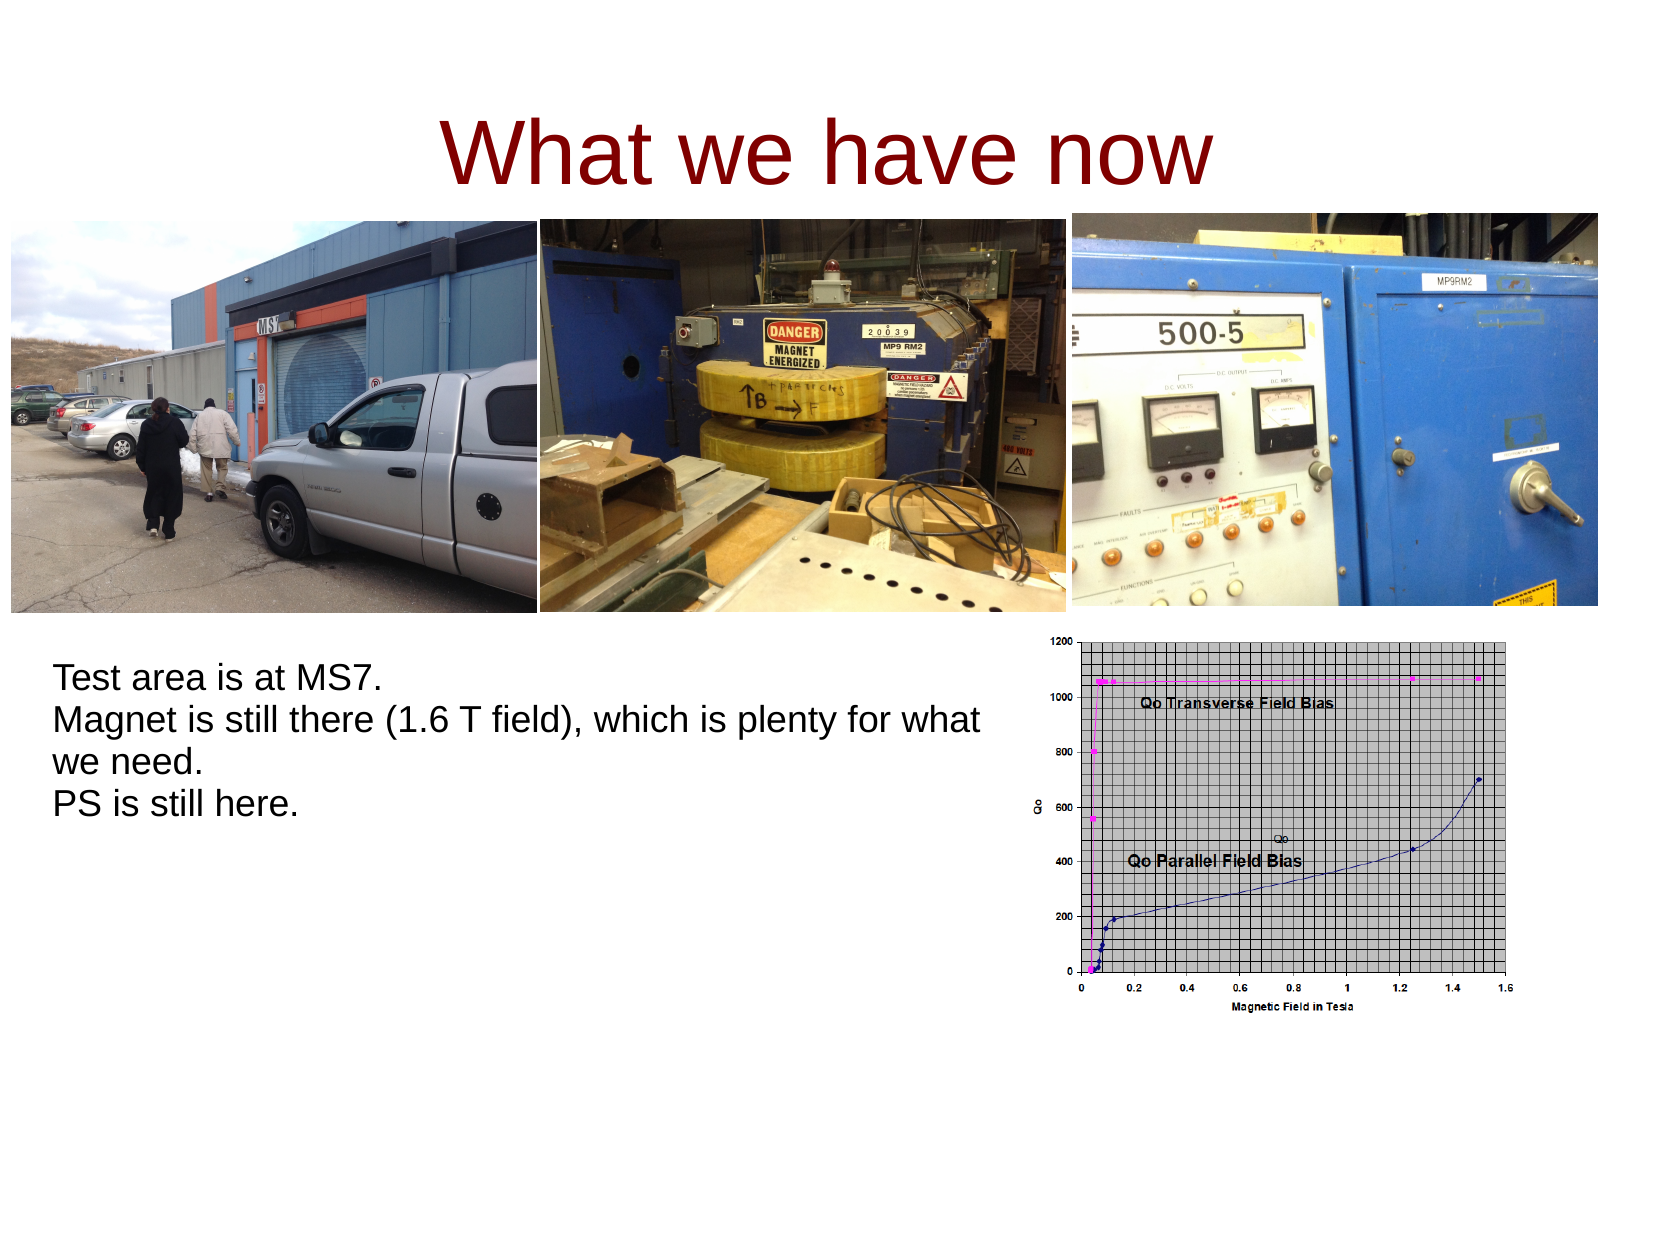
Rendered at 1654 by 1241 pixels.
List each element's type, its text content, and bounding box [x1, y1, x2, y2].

text_box Test area is at MS7. Magnet is still there (1.6 T field), which is plenty for what we need. PS is still here. [37, 648, 1013, 958]
picture [540, 219, 1066, 612]
picture [1072, 213, 1598, 606]
title What we have now [82, 49, 1571, 257]
picture [1012, 618, 1538, 1021]
picture [11, 221, 537, 613]
